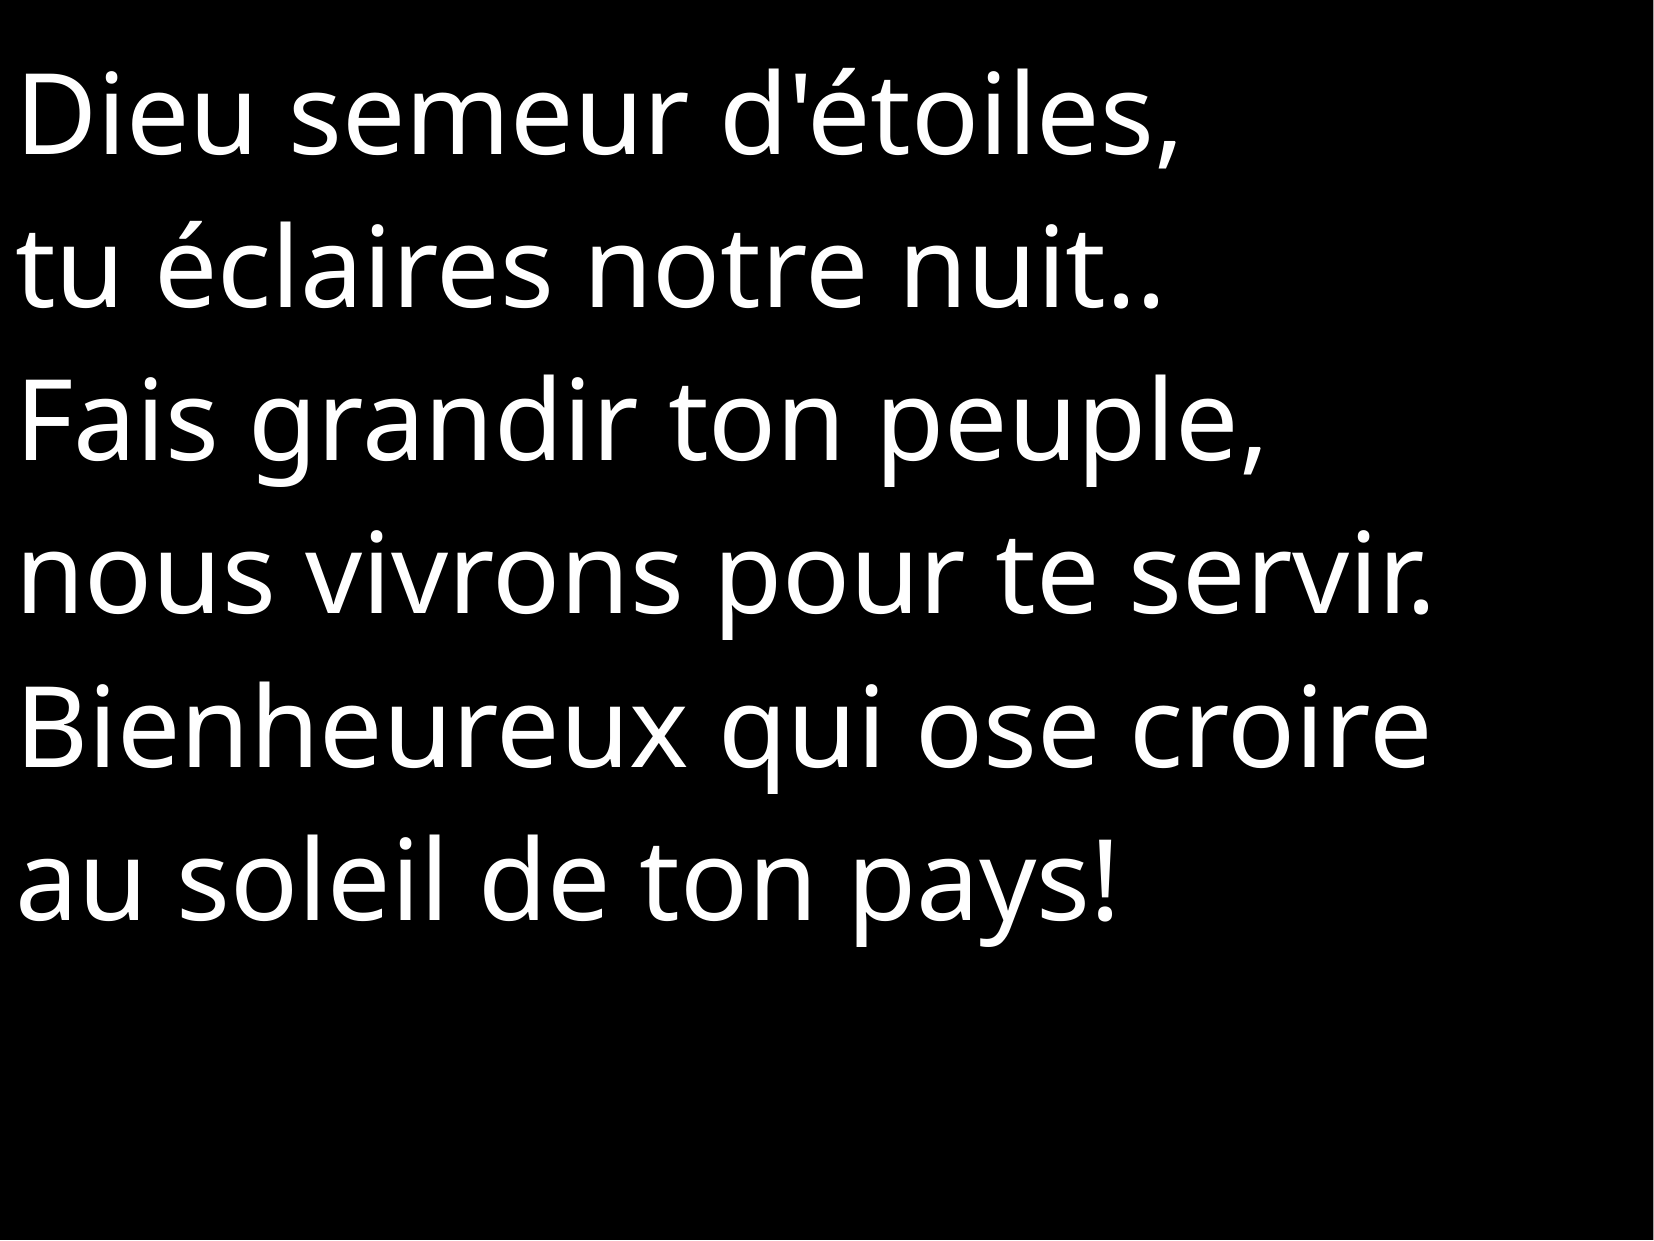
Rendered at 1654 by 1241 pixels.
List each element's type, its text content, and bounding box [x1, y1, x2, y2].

text_box Dieu semeur d'étoiles, tu éclaires notre nuit.. Fais grandir ton peuple, nous vivrons pour te servir. Bienheureux qui ose croire au soleil de ton pays! [0, 26, 1642, 1196]
